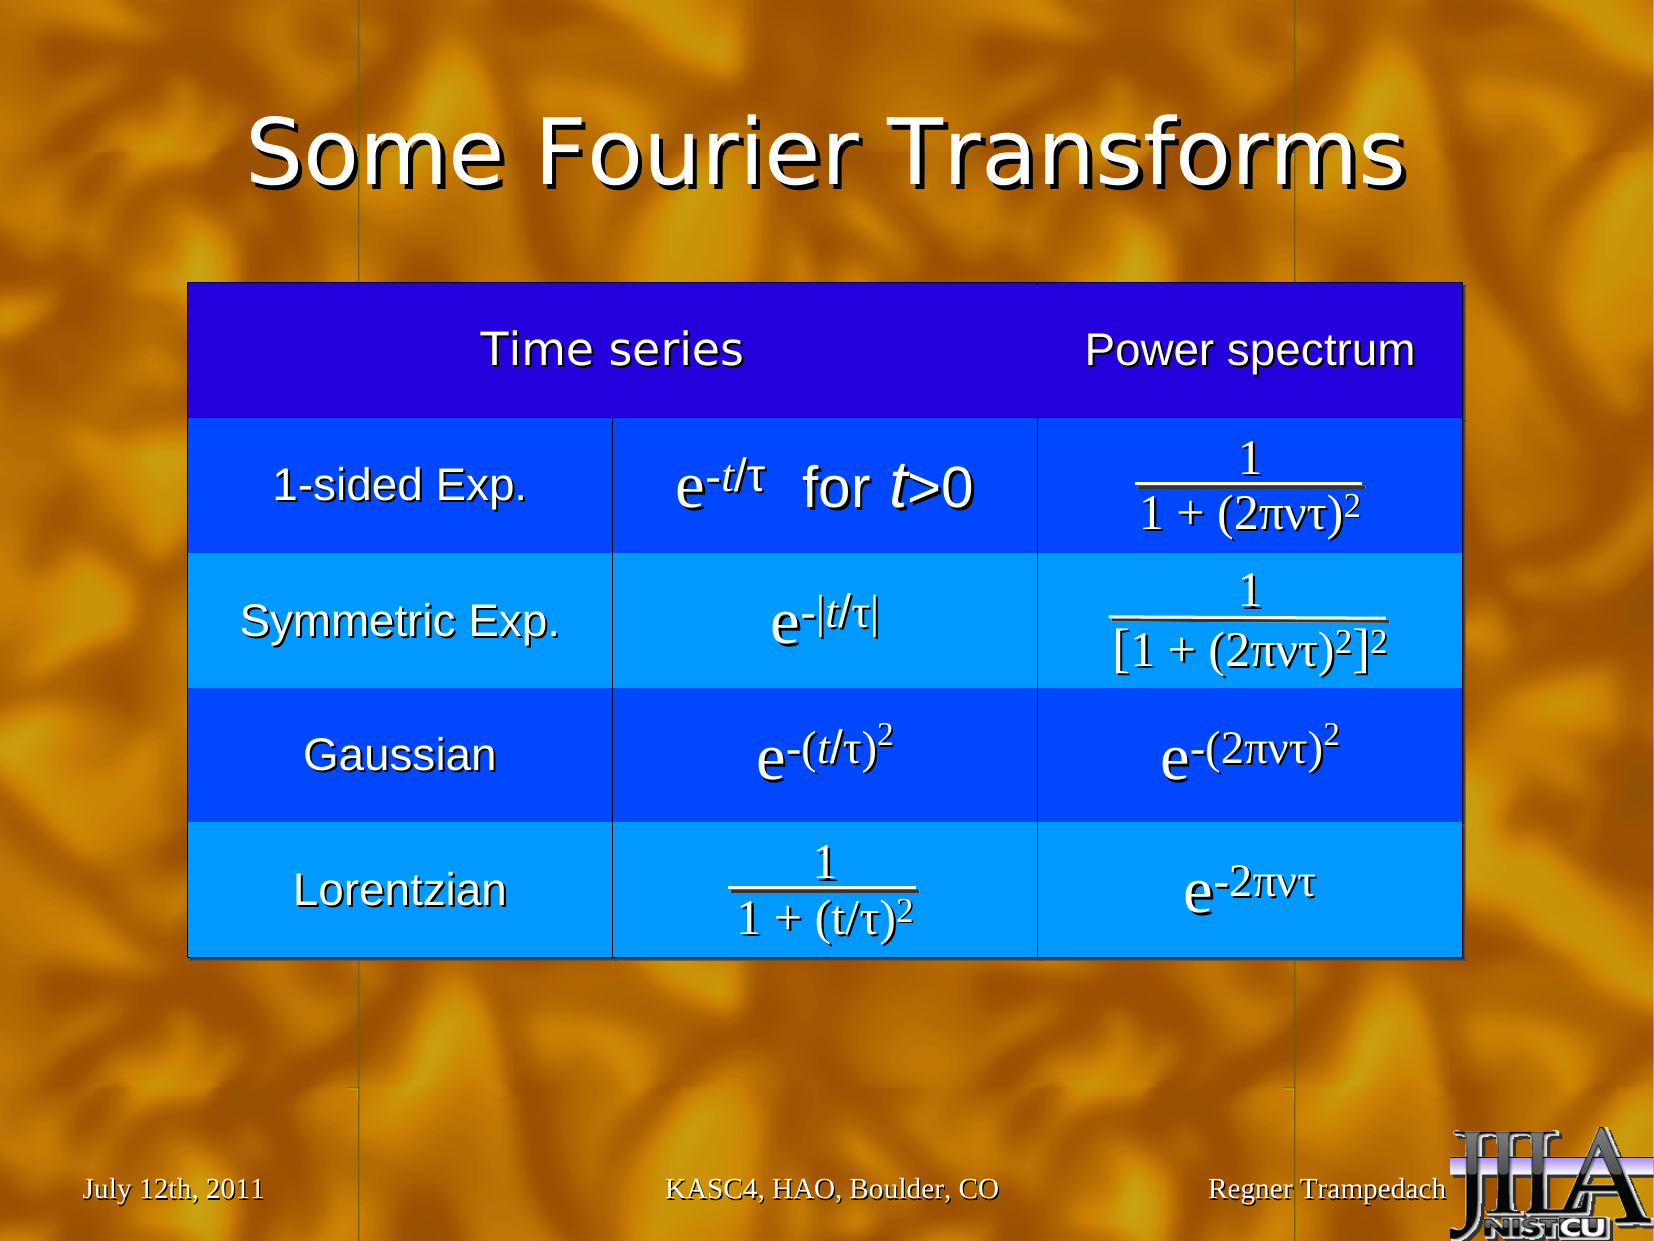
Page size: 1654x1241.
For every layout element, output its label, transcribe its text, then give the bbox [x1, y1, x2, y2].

table_cell Symmetric Exp. [188, 553, 612, 688]
title Some Fourier Transforms [82, 56, 1571, 250]
table_cell e-t/τ for t>0 [613, 418, 1037, 553]
table_cell e-|t/τ| [613, 553, 1037, 688]
table_cell 1 1 + (t/τ)2 [613, 822, 1037, 957]
table_header Time series [188, 283, 1037, 417]
table_header Power spectrum [1038, 283, 1462, 417]
table_cell 1 [1 + (2πντ)2]2 [1038, 553, 1462, 688]
table_cell Gaussian [188, 688, 612, 822]
table_cell 1 1 + (2πντ)2 [1038, 418, 1462, 553]
table_cell 1-sided Exp. [188, 418, 612, 553]
table_cell e-(t/τ)2 [613, 688, 1037, 822]
table_cell e-(2πντ)2 [1038, 688, 1462, 822]
table_cell Lorentzian [188, 822, 612, 957]
picture [0, 0, 1654, 1241]
table_cell e-2πντ [1038, 822, 1462, 957]
